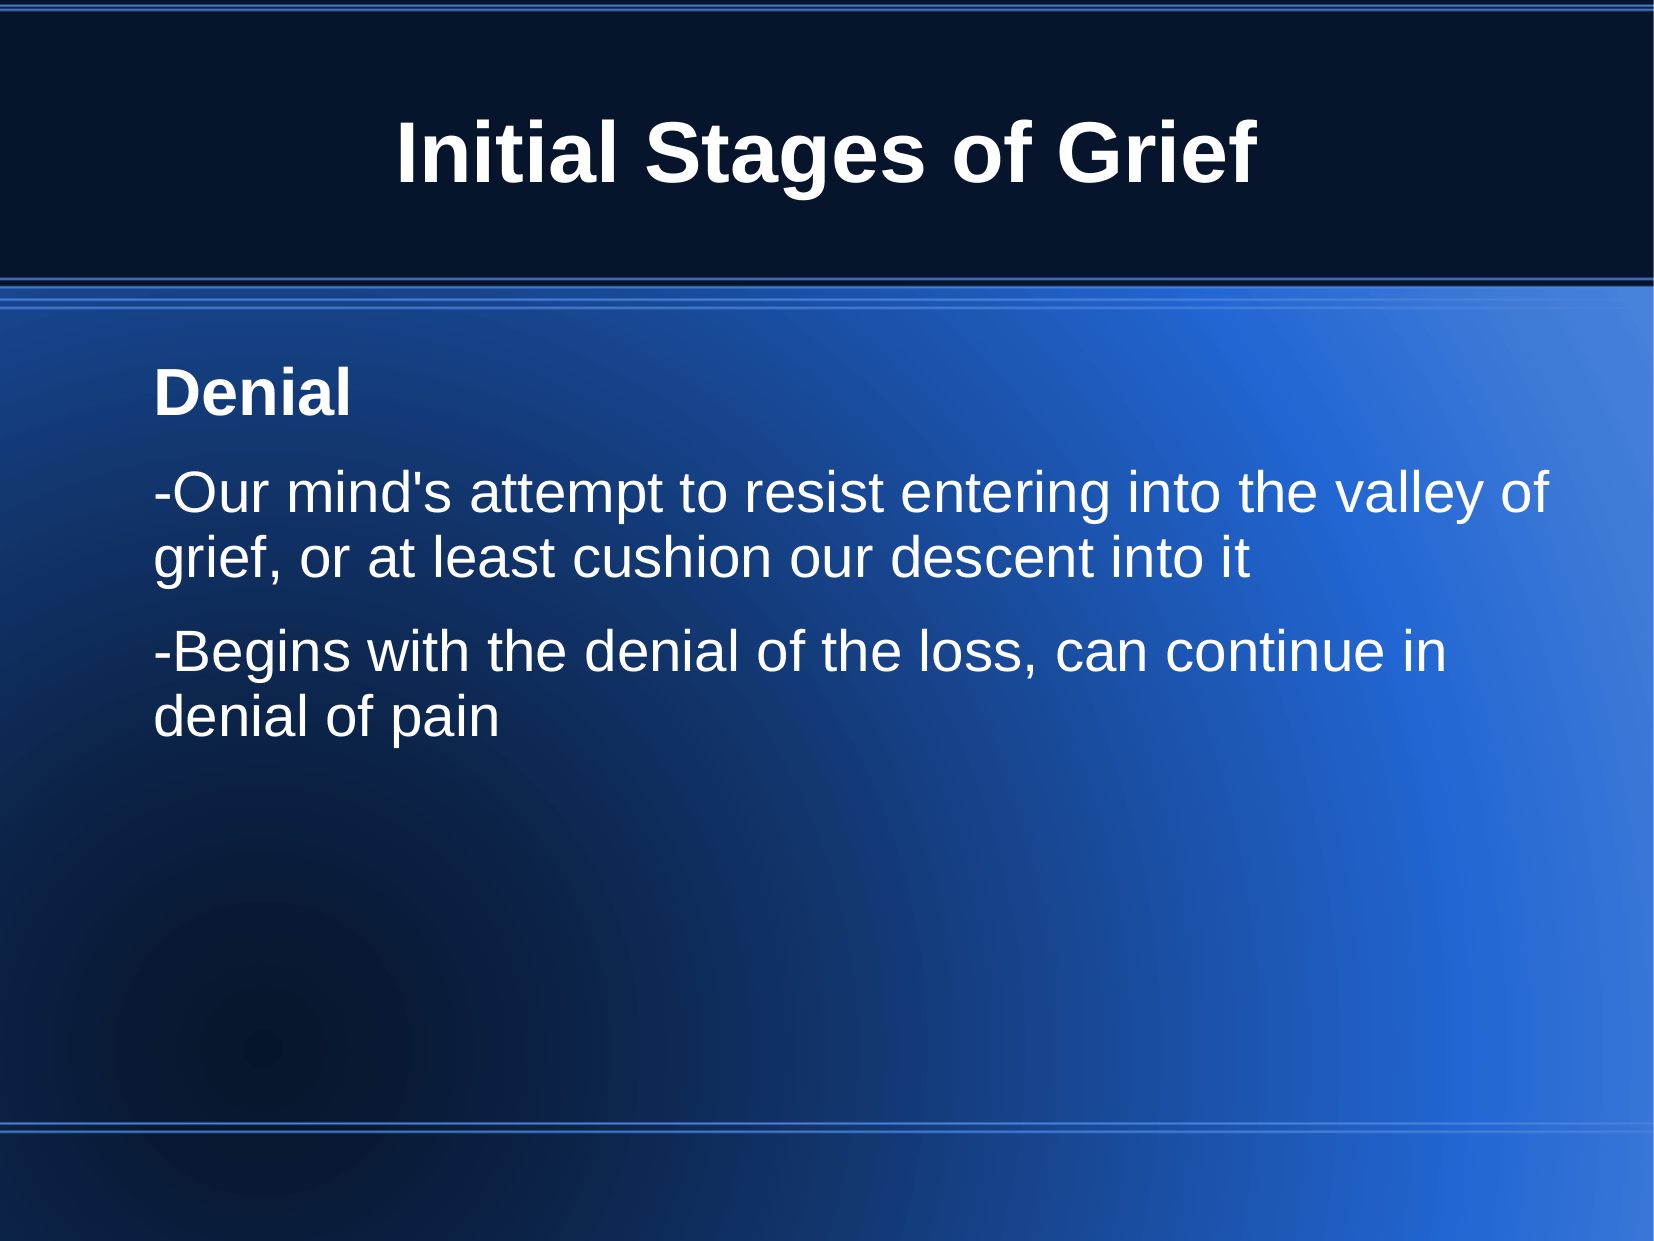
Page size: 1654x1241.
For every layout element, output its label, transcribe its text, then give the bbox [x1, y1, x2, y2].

title Initial Stages of Grief [82, 49, 1571, 257]
list Denial -Our mind's attempt to resist entering into the valley of grief, or at least cushion our descent into it -Begins with the denial of the loss, can continue in denial of pain [82, 355, 1571, 1058]
picture [0, 0, 1654, 1241]
